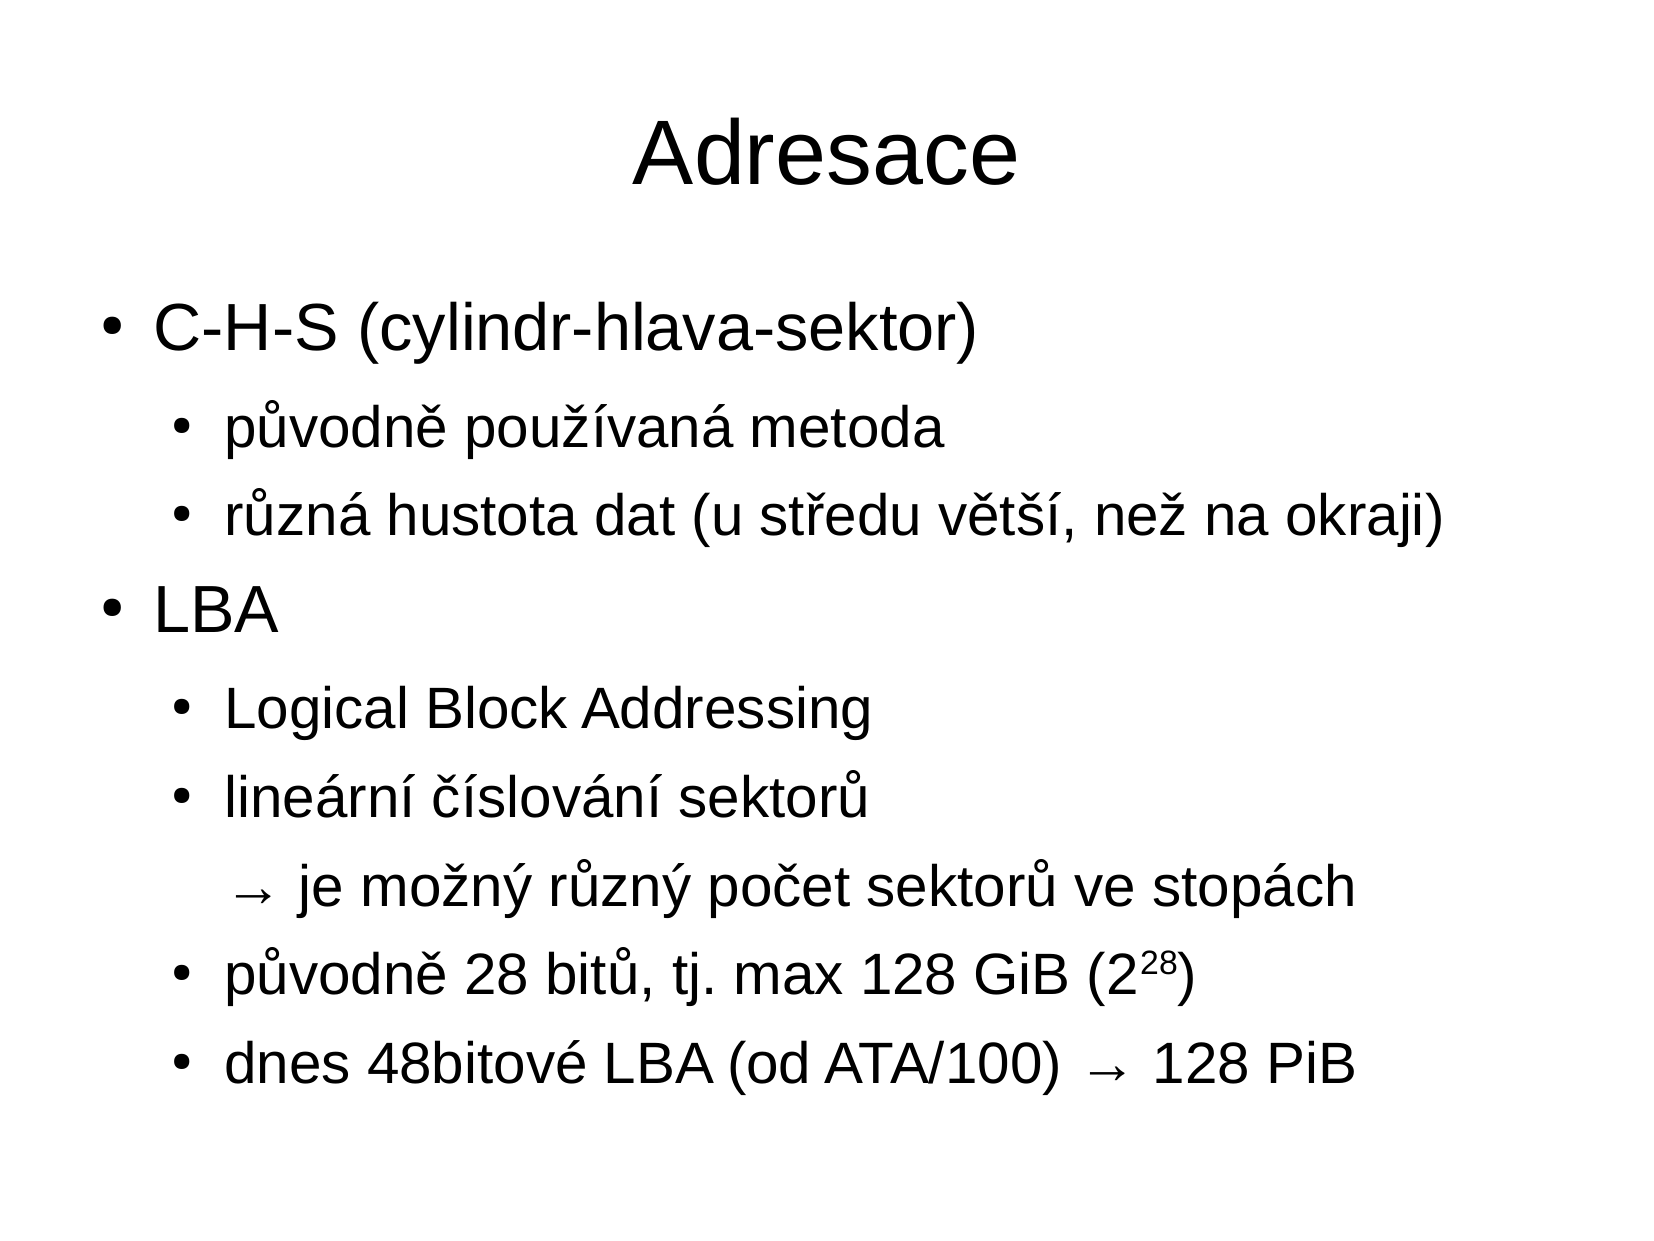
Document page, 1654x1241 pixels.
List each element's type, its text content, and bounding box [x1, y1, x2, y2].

list C-H-S (cylindr-hlava-sektor) původně používaná metoda různá hustota dat (u středu větší, než na okraji) LBA Logical Block Addressing lineární číslování sektorů → je možný různý počet sektorů ve stopách původně 28 bitů, tj. max 128 GiB (228) dnes 48bitové LBA (od ATA/100) → 128 PiB [82, 290, 1571, 1109]
title Adresace [82, 49, 1571, 257]
